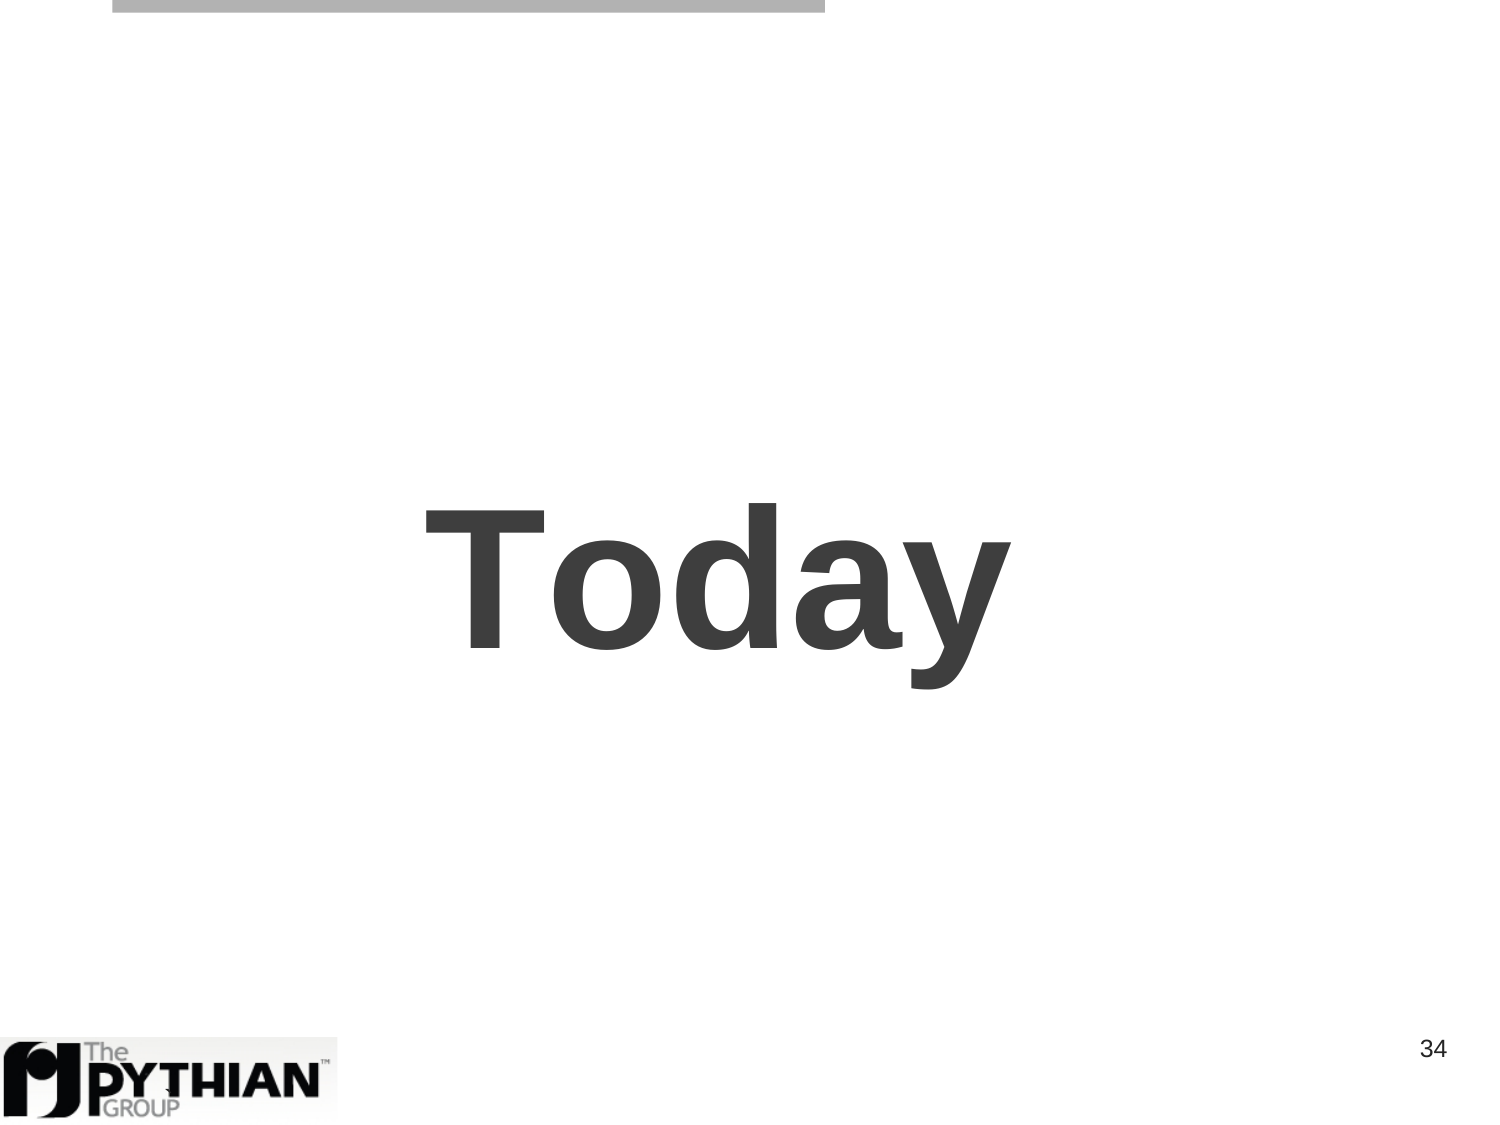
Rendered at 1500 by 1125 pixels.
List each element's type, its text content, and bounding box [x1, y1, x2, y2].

text_box Today [112, 87, 1326, 1051]
picture [0, 1037, 338, 1125]
text_box <number> [1112, 1024, 1463, 1103]
